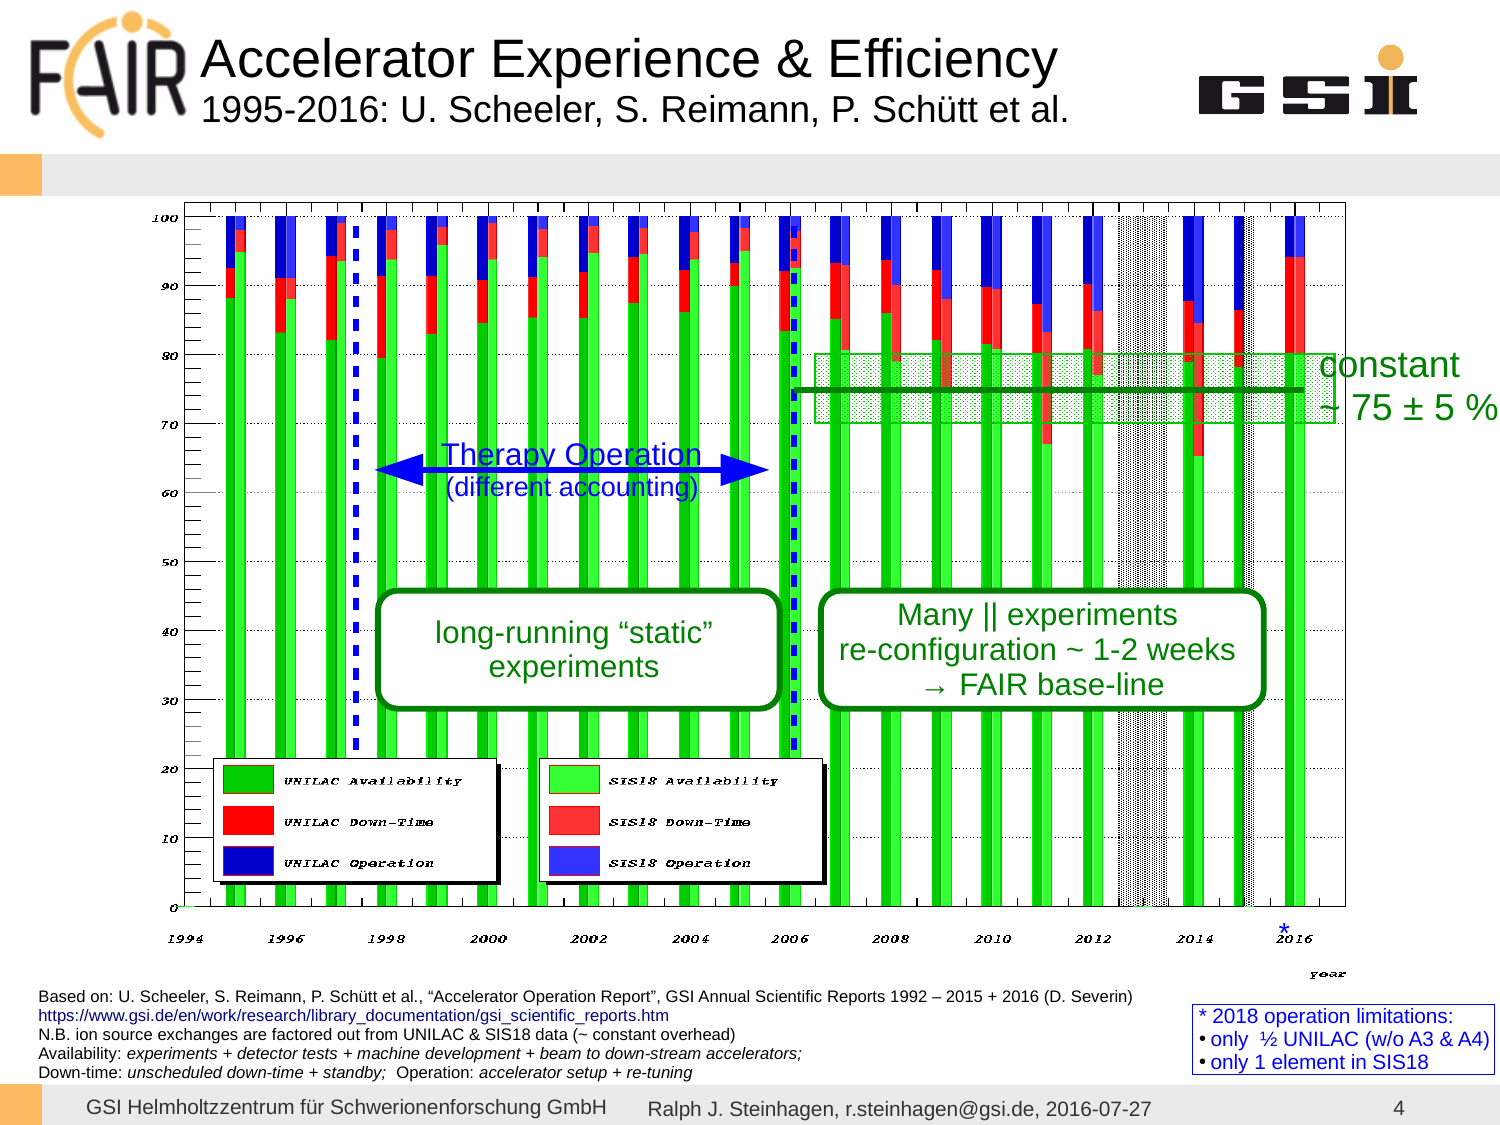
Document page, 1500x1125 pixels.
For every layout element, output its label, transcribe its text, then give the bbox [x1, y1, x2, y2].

picture [30, 9, 187, 141]
picture [1197, 42, 1419, 117]
text_box Based on: U. Scheeler, S. Reimann, P. Schütt et al., “Accelerator Operation Report”, GSI Annual Scientific Reports 1992 – 2015 + 2016 (D. Severin) https://www.gsi.de/en/work/research/library_documentation/gsi_scientific_reports.htm N.B. ion source exchanges are factored out from UNILAC & SIS18 data (~ constant overhead) Availability: experiments + detector tests + machine development + beam to down-stream accelerators; Down-time: unscheduled down-time + standby; Operation: accelerator setup + re-tuning [23, 980, 1241, 1090]
picture [115, 200, 1352, 1004]
text_box * 2018 operation limitations: only ½ UNILAC (w/o A3 & A4) only 1 element in SIS18 [1192, 1004, 1495, 1075]
text_box * [1263, 909, 1305, 958]
text_box long-running “static” experiments [377, 590, 780, 709]
title Accelerator Experience & Efficiency 1995-2016: U. Scheeler, S. Reimann, P. Schütt et al. [200, 23, 1180, 136]
text_box Many || experiments re-configuration ~ 1-2 weeks → FAIR base-line [820, 590, 1264, 709]
text_box constant ~ 75 ± 5 % [1303, 336, 1500, 436]
